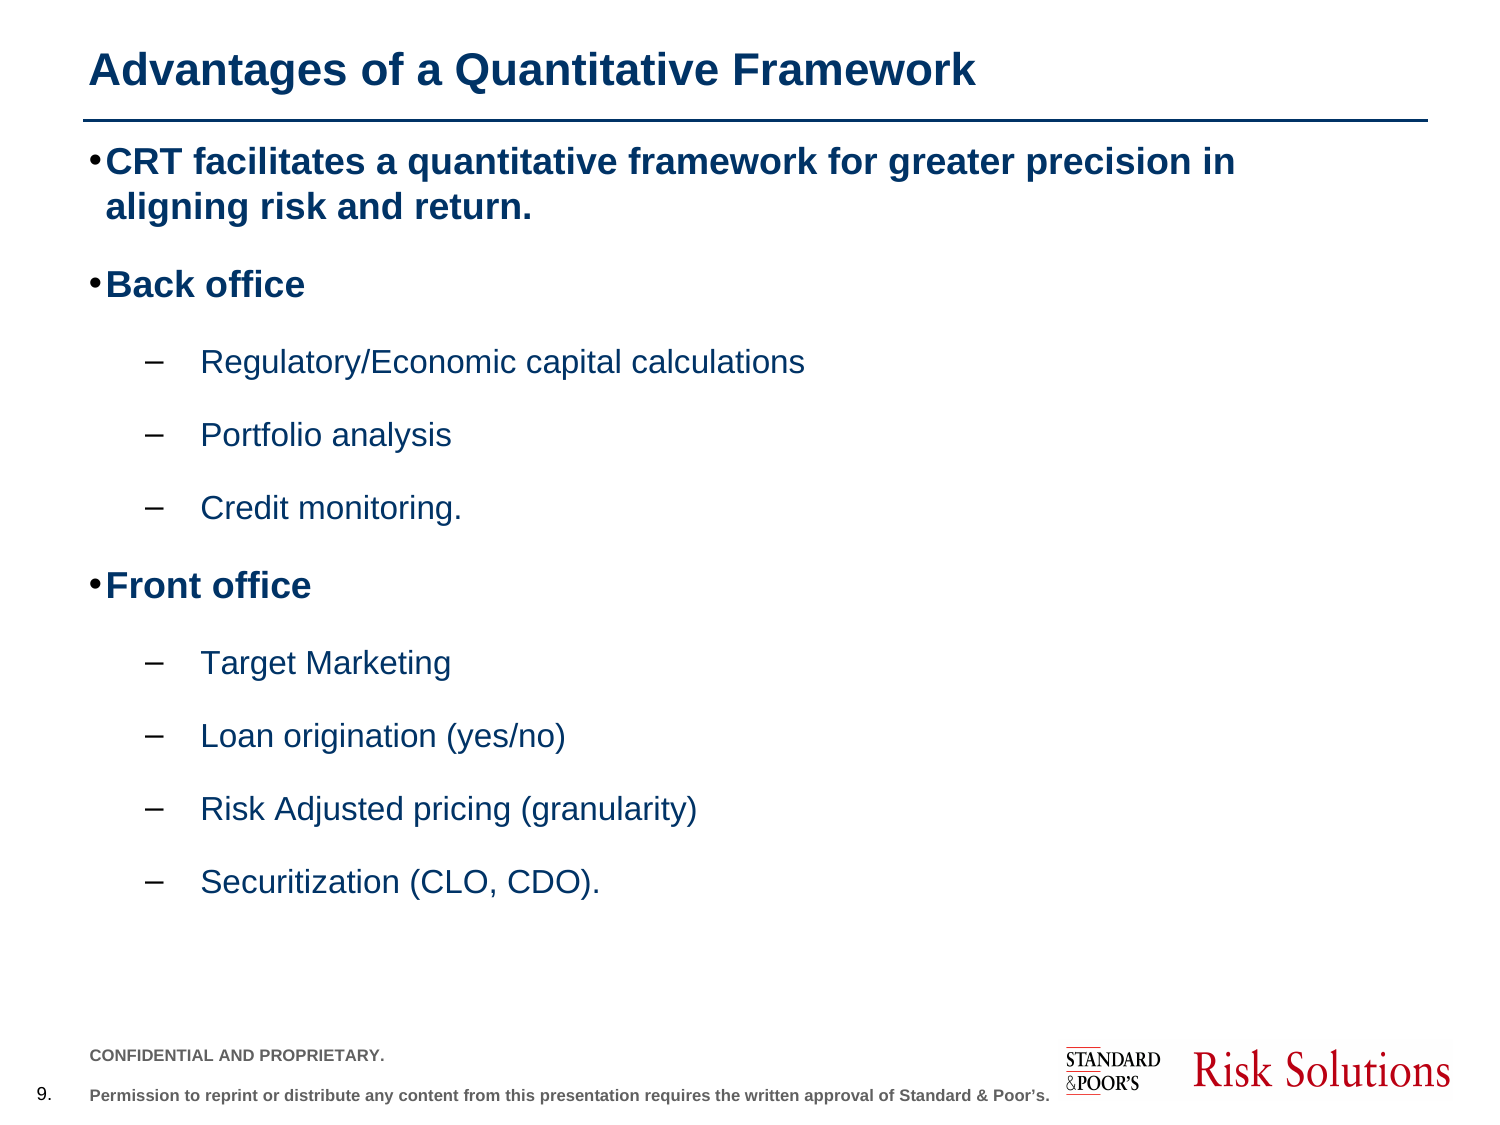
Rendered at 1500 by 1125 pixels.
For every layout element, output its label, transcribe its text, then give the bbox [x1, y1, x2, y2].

title Advantages of a Quantitative Framework [73, 27, 1429, 103]
picture [1058, 1039, 1453, 1101]
list CRT facilitates a quantitative framework for greater precision in aligning risk and return. Back office Regulatory/Economic capital calculations Portfolio analysis Credit monitoring. Front office Target Marketing Loan origination (yes/no) Risk Adjusted pricing (granularity) Securitization (CLO, CDO). [73, 129, 1381, 915]
